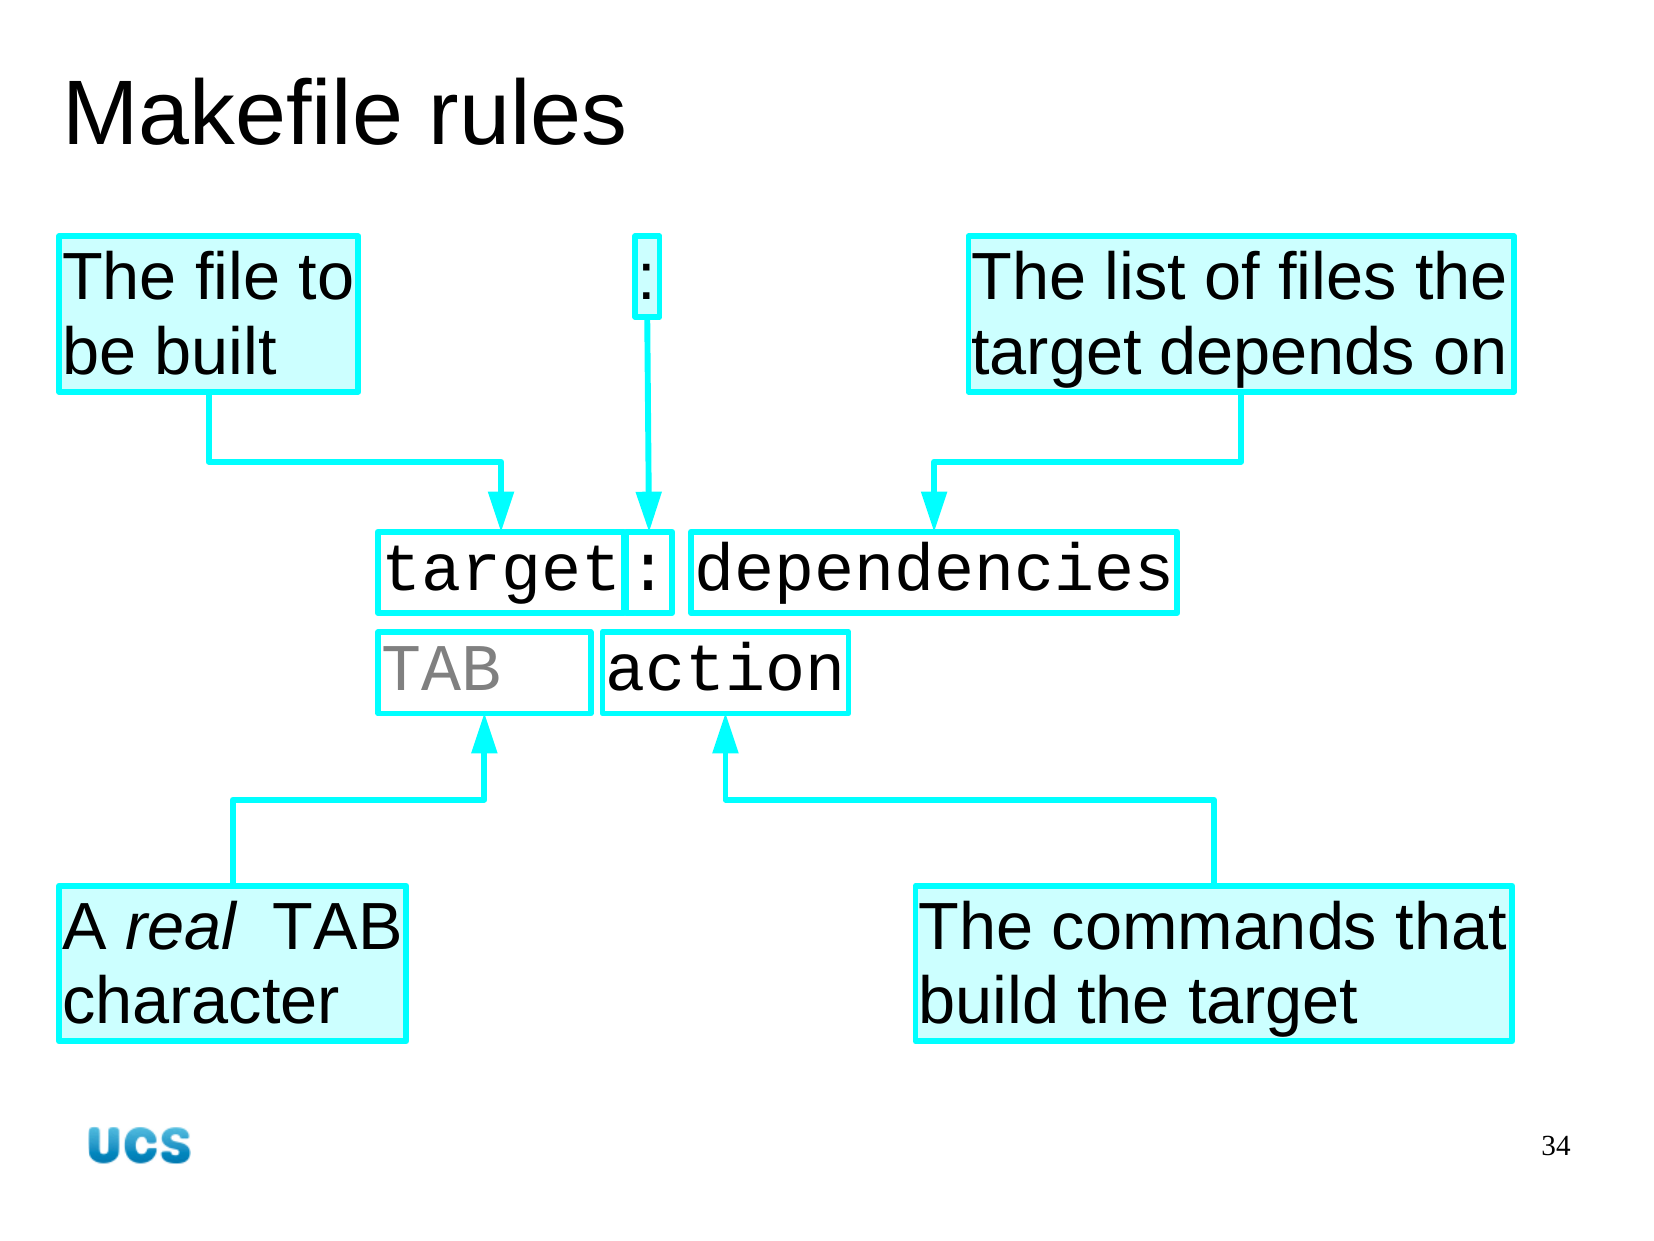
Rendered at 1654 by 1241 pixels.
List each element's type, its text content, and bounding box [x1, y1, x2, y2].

text_box The list of files the target depends on [968, 236, 1515, 392]
text_box A real TAB character [59, 885, 407, 1042]
text_box The commands that build the target [915, 885, 1513, 1042]
text_box TAB [378, 632, 591, 714]
text_box dependencies [691, 531, 1178, 614]
picture [88, 1126, 191, 1165]
text_box : [626, 531, 673, 614]
text_box action [602, 632, 849, 714]
text_box target [378, 531, 623, 614]
text_box : [635, 236, 660, 317]
text_box The file to be built [59, 236, 359, 392]
text_box Makefile rules [59, 59, 632, 168]
